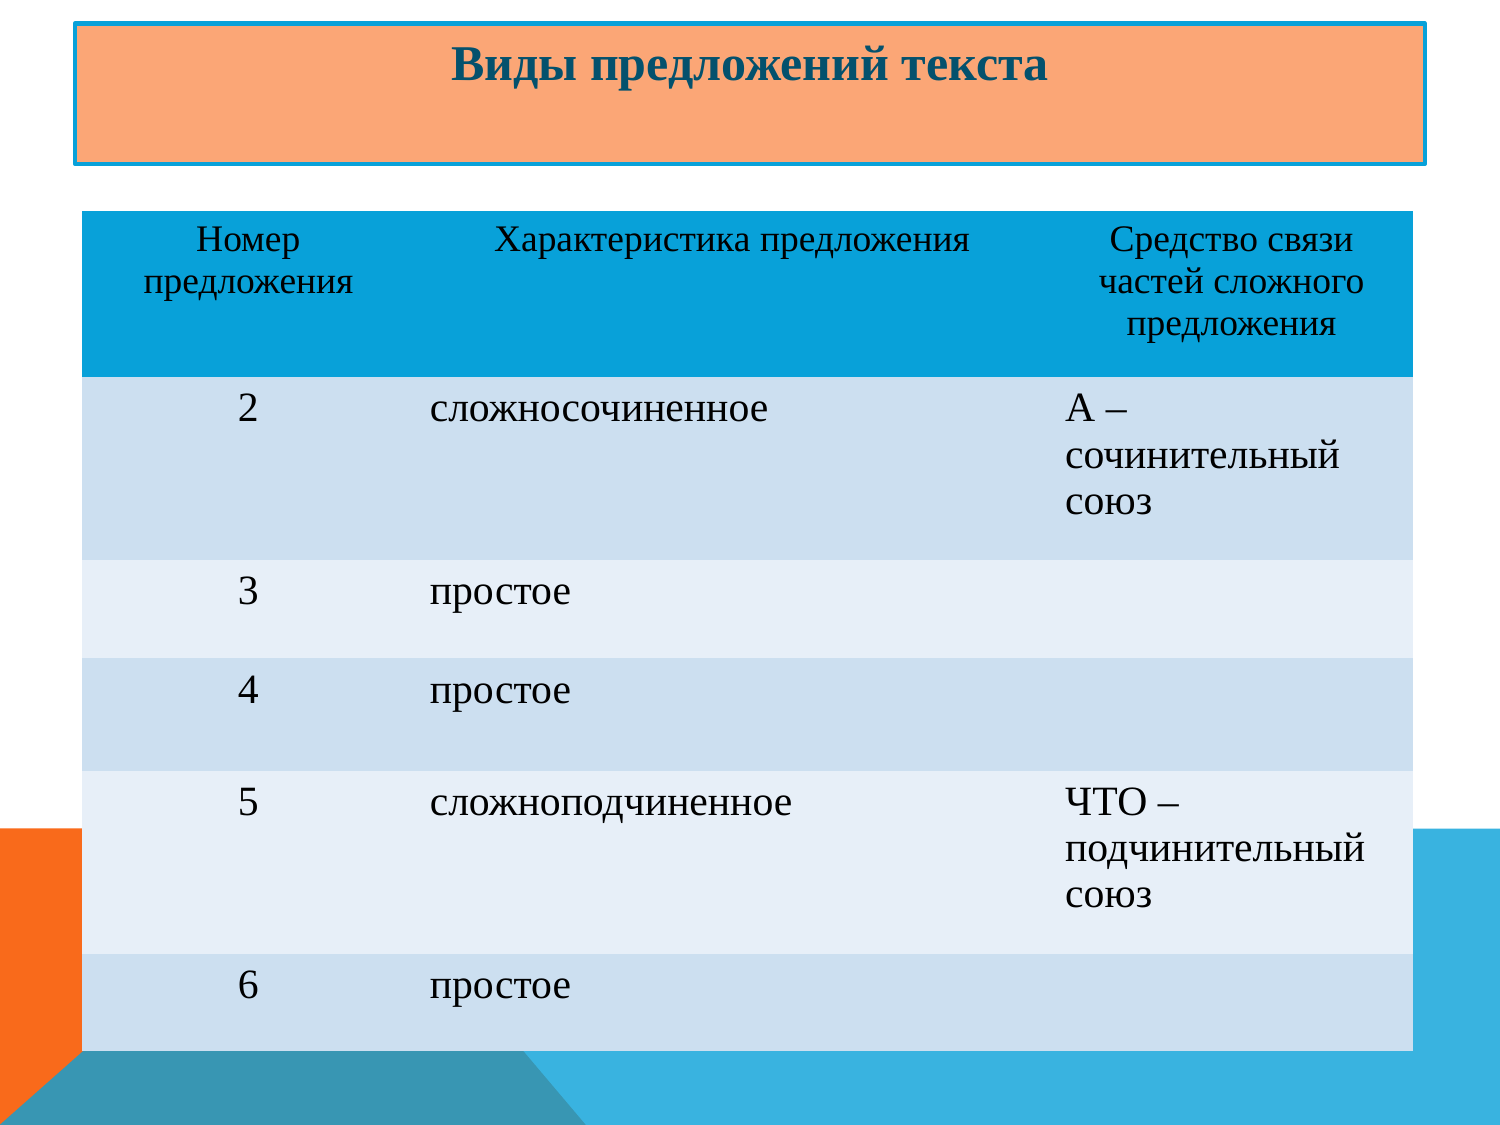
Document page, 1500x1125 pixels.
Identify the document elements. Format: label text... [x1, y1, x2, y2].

table_cell ЧТО – подчинительный союз [1050, 771, 1413, 954]
table_cell А – сочинительный союз [1050, 377, 1413, 560]
table_cell простое [415, 954, 1050, 1051]
table_cell [1050, 560, 1413, 658]
table_cell 3 [82, 560, 415, 658]
table_header Средство связи частей сложного предложения [1050, 211, 1413, 377]
table_cell простое [415, 560, 1050, 658]
table_cell простое [415, 658, 1050, 771]
table_cell сложносочиненное [415, 377, 1050, 560]
table_cell 6 [82, 954, 415, 1051]
table_cell [1050, 954, 1413, 1051]
table_cell [1050, 658, 1413, 771]
table_header Характеристика предложения [415, 211, 1050, 377]
table_cell 4 [82, 658, 415, 771]
table_cell 5 [82, 771, 415, 954]
title Виды предложений текста [75, 23, 1425, 164]
table_header Номер предложения [82, 211, 415, 377]
table_cell 2 [82, 377, 415, 560]
table_cell сложноподчиненное [415, 771, 1050, 954]
